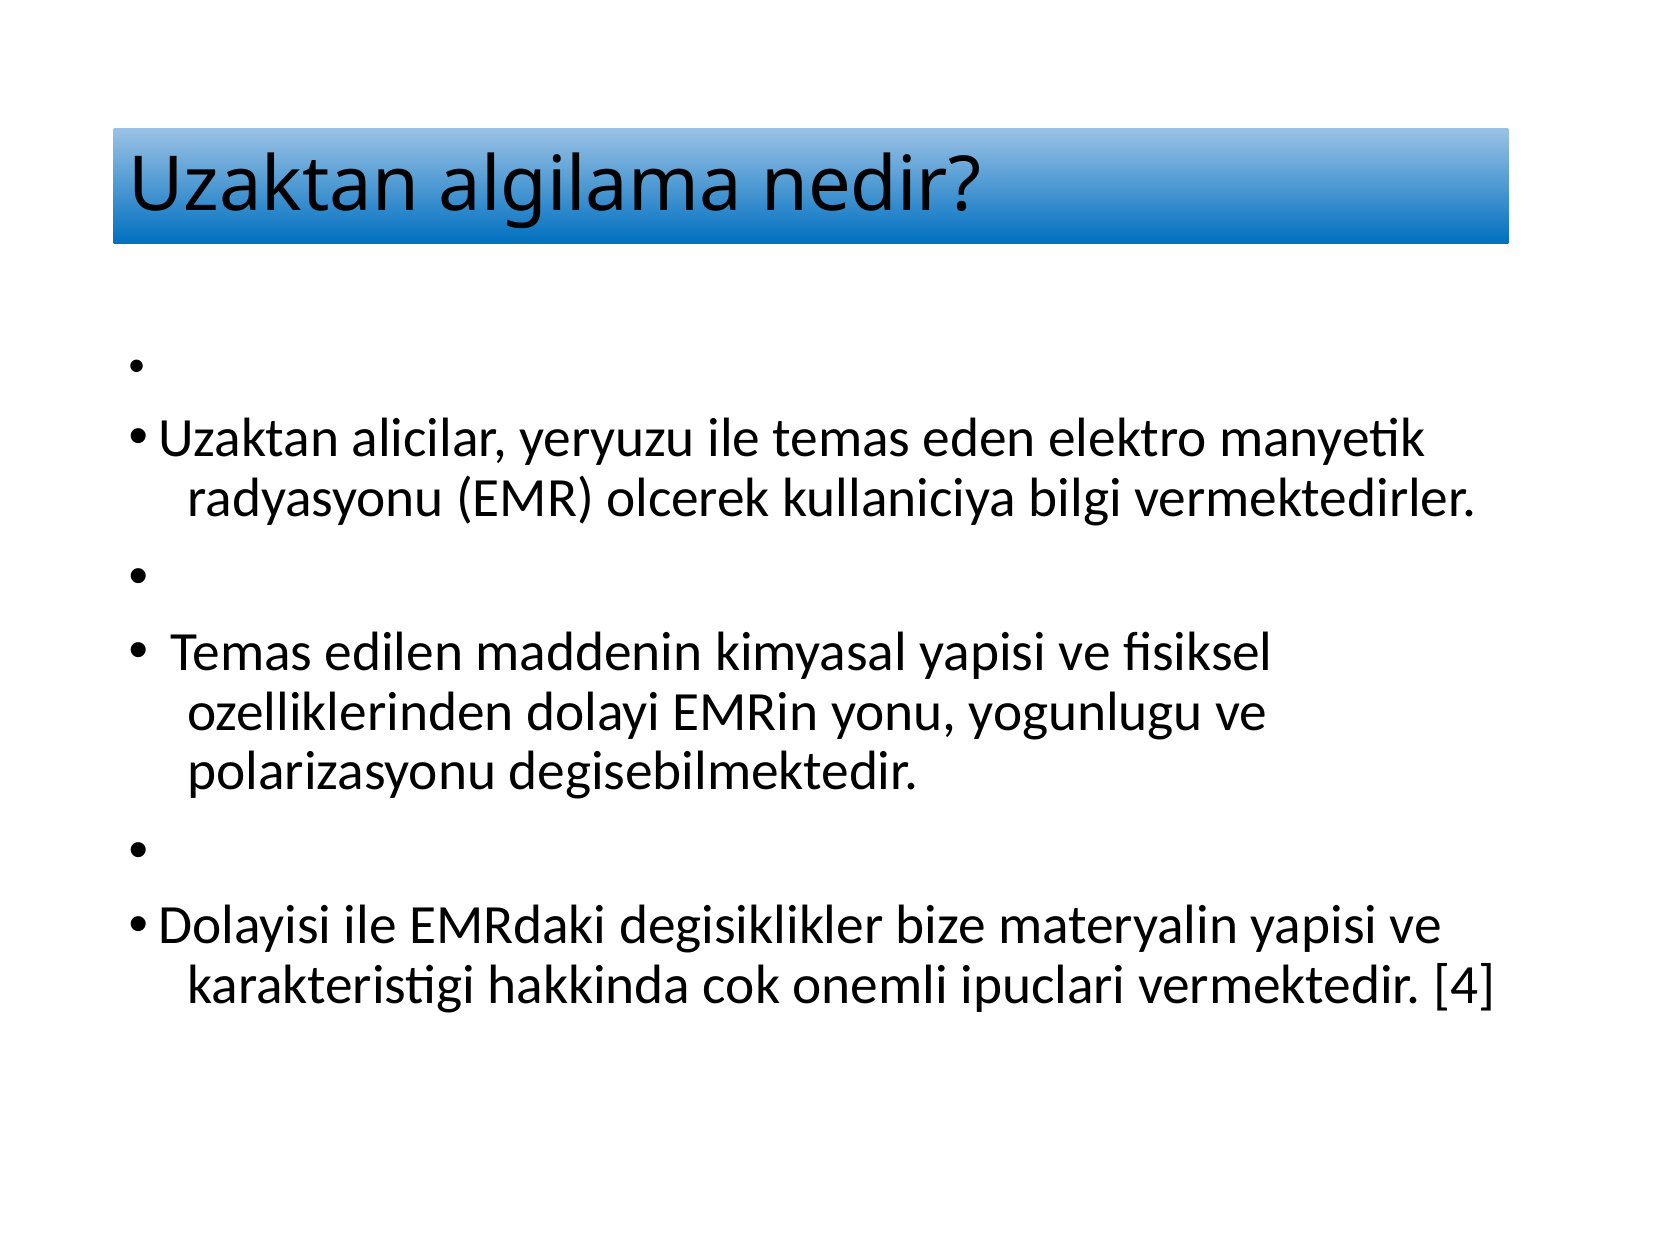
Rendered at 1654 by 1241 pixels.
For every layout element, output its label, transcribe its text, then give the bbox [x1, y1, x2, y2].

list Uzaktan alicilar, yeryuzu ile temas eden elektro manyetik radyasyonu (EMR) olcerek kullaniciya bilgi vermektedirler. Temas edilen maddenin kimyasal yapisi ve fisiksel ozelliklerinden dolayi EMRin yonu, yogunlugu ve polarizasyonu degisebilmektedir. Dolayisi ile EMRdaki degisiklikler bize materyalin yapisi ve karakteristigi hakkinda cok onemli ipuclari vermektedir. [4] [113, 330, 1540, 1117]
title Uzaktan algilama nedir? [113, 66, 1540, 306]
